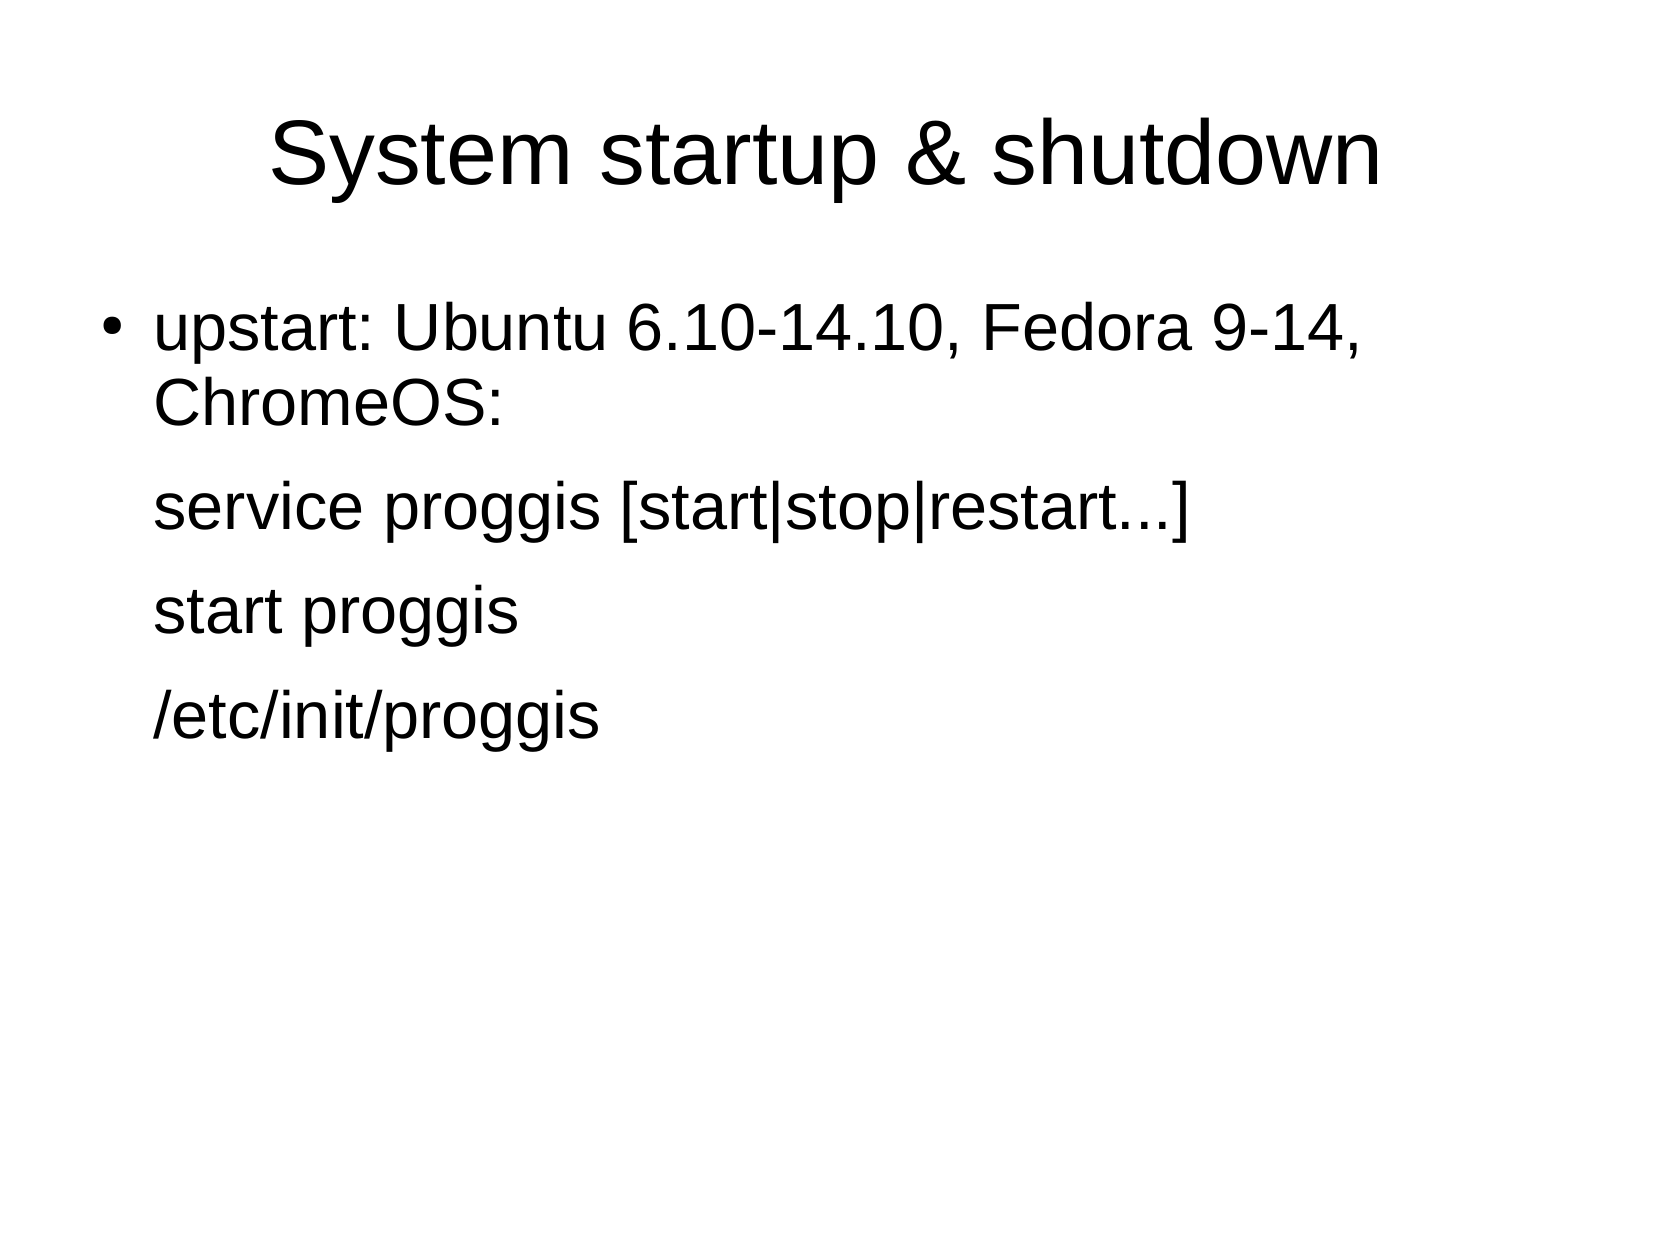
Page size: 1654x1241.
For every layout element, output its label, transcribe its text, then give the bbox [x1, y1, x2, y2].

title System startup & shutdown [82, 49, 1571, 257]
list upstart: Ubuntu 6.10-14.10, Fedora 9-14, ChromeOS: service proggis [start|stop|restart...] start proggis /etc/init/proggis [82, 290, 1571, 1010]
